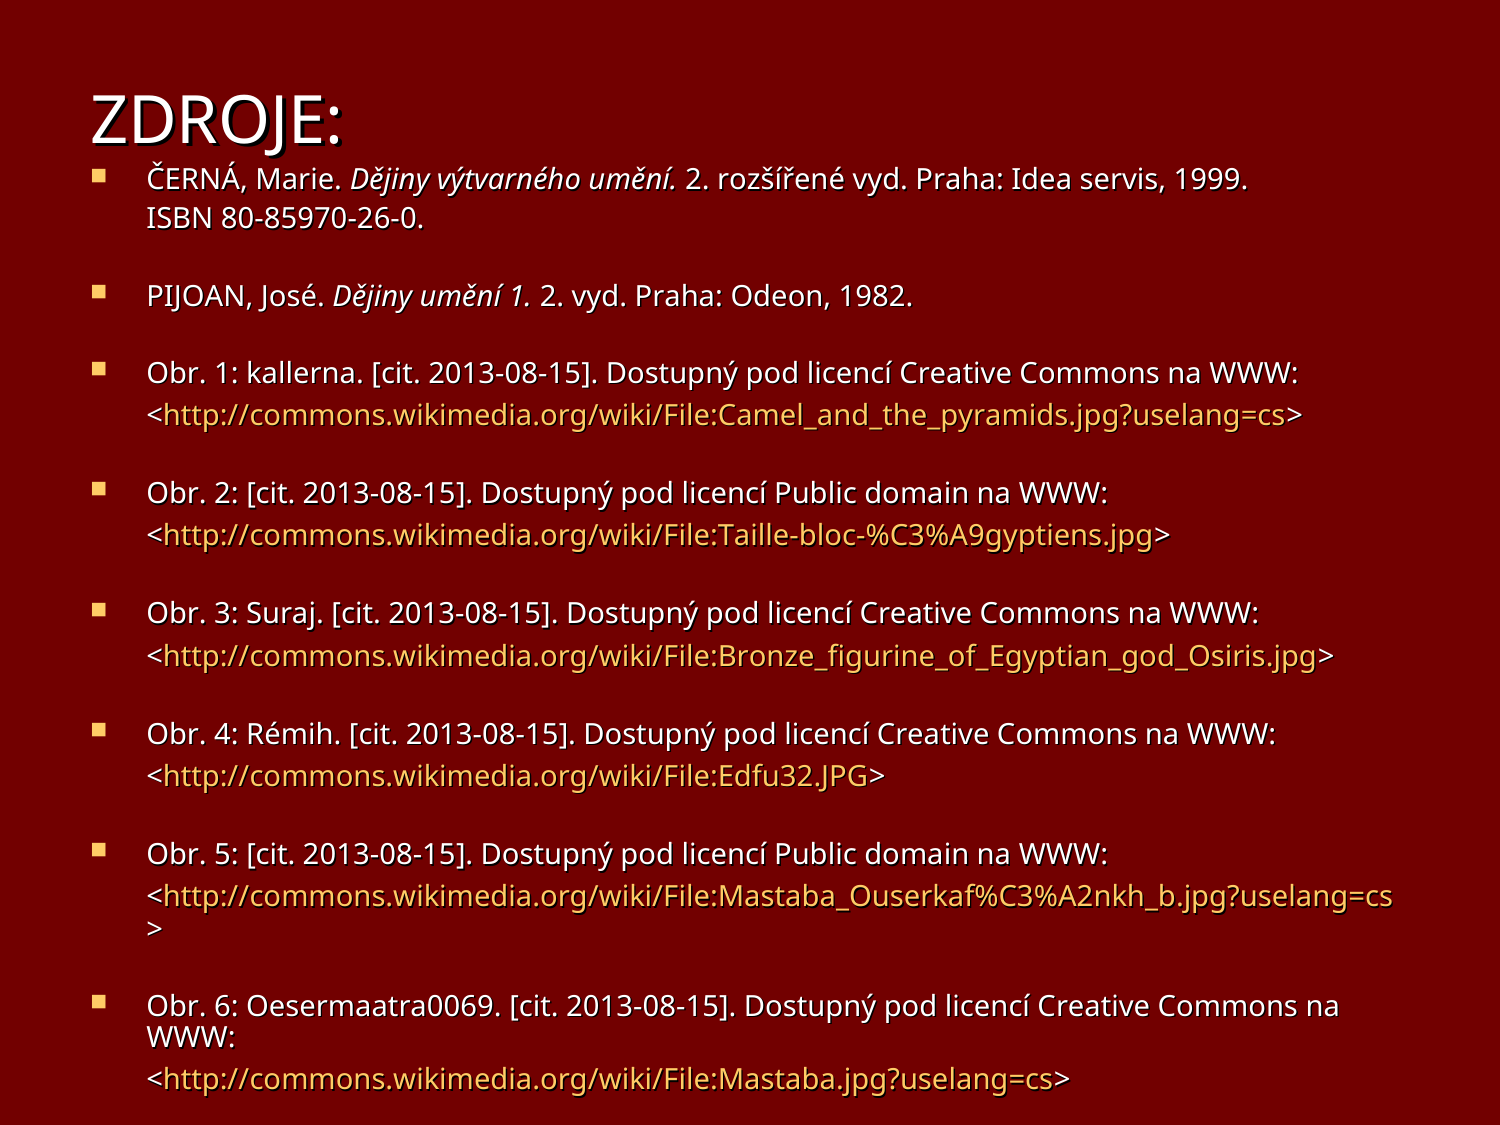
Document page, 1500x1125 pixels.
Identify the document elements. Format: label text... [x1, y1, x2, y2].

list ZDROJE: ČERNÁ, Marie. Dějiny výtvarného umění. 2. rozšířené vyd. Praha: Idea servis, 1999. ISBN 80-85970-26-0. PIJOAN, José. Dějiny umění 1. 2. vyd. Praha: Odeon, 1982. Obr. 1: kallerna. [cit. 2013-08-15]. Dostupný pod licencí Creative Commons na WWW: <http://commons.wikimedia.org/wiki/File:Camel_and_the_pyramids.jpg?uselang=cs> Obr. 2: [cit. 2013-08-15]. Dostupný pod licencí Public domain na WWW: <http://commons.wikimedia.org/wiki/File:Taille-bloc-%C3%A9gyptiens.jpg> Obr. 3: Suraj. [cit. 2013-08-15]. Dostupný pod licencí Creative Commons na WWW: <http://commons.wikimedia.org/wiki/File:Bronze_figurine_of_Egyptian_god_Osiris.jpg> Obr. 4: Rémih. [cit. 2013-08-15]. Dostupný pod licencí Creative Commons na WWW: <http://commons.wikimedia.org/wiki/File:Edfu32.JPG> Obr. 5: [cit. 2013-08-15]. Dostupný pod licencí Public domain na WWW: <http://commons.wikimedia.org/wiki/File:Mastaba_Ouserkaf%C3%A2nkh_b.jpg?uselang=cs> Obr. 6: Oesermaatra0069. [cit. 2013-08-15]. Dostupný pod licencí Creative Commons na WWW: <http://commons.wikimedia.org/wiki/File:Mastaba.jpg?uselang=cs> [75, 78, 1426, 1125]
